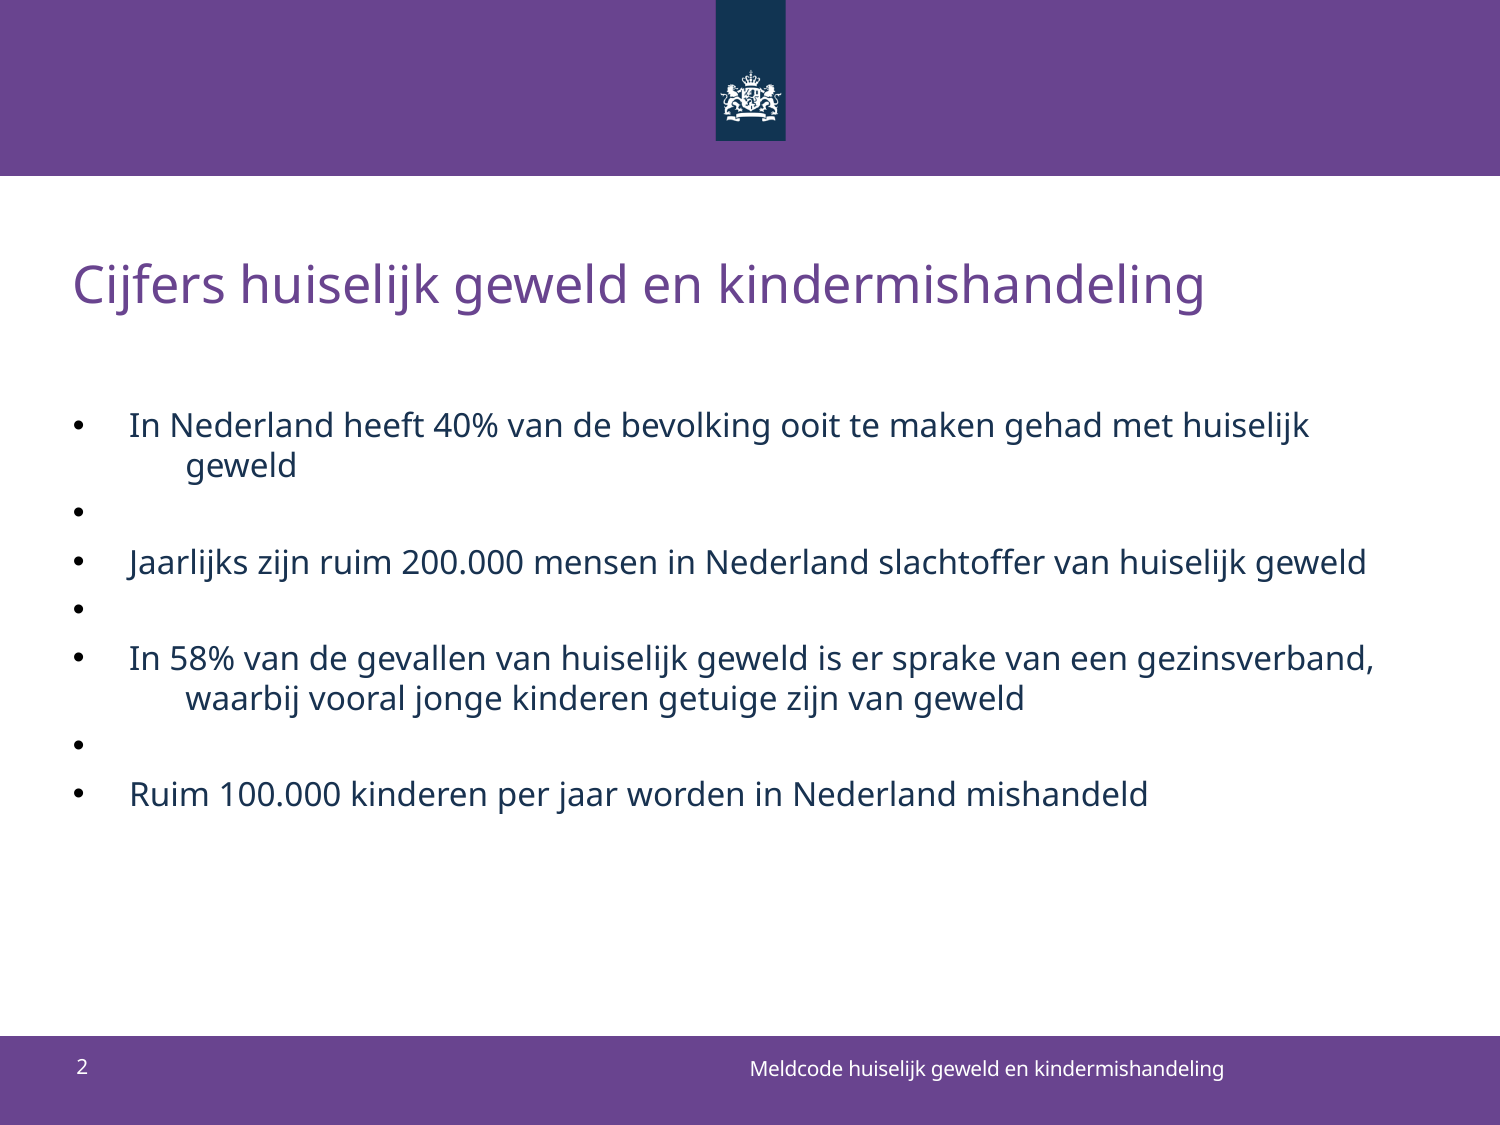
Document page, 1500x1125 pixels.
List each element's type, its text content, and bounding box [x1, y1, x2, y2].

text_box Meldcode huiselijk geweld en kindermishandeling [734, 1047, 1418, 1100]
title Cijfers huiselijk geweld en kindermishandeling [57, 243, 1408, 338]
list In Nederland heeft 40% van de bevolking ooit te maken gehad met huiselijk geweld Jaarlijks zijn ruim 200.000 mensen in Nederland slachtoffer van huiselijk geweld In 58% van de gevallen van huiselijk geweld is er sprake van een gezinsverband, waarbij vooral jonge kinderen getuige zijn van geweld Ruim 100.000 kinderen per jaar worden in Nederland mishandeld [57, 397, 1408, 1020]
text_box [61, 1046, 179, 1106]
